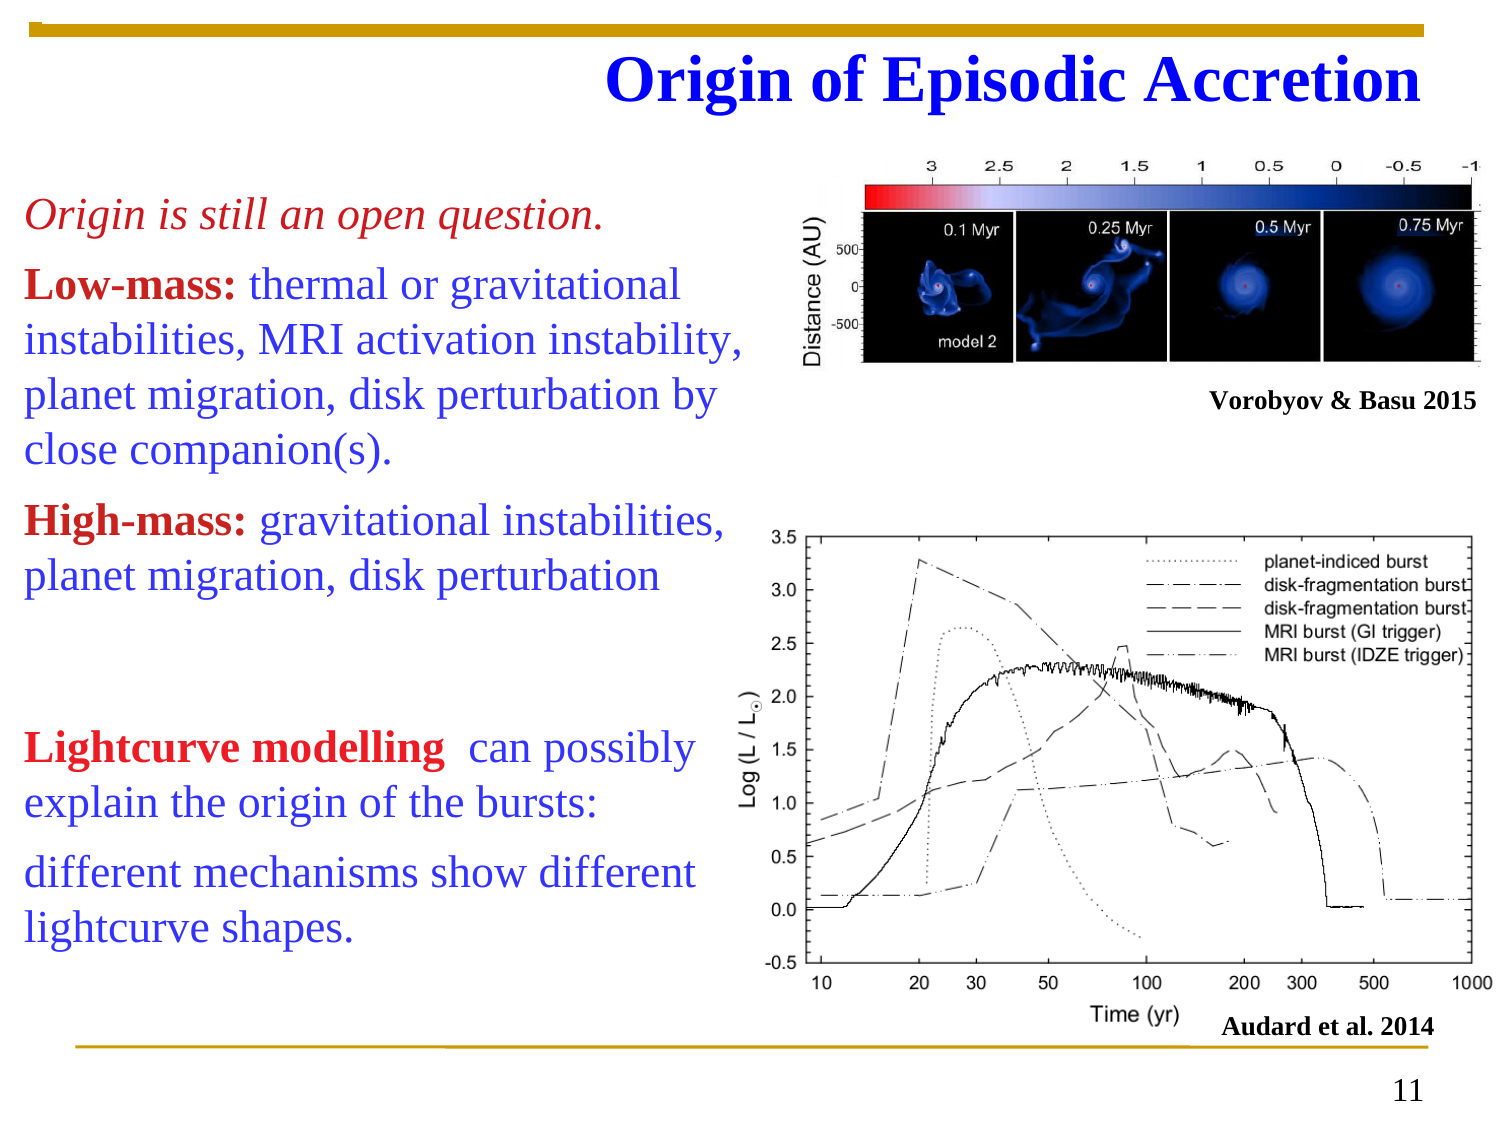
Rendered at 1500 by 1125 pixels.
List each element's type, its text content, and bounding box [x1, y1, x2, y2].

text_box Origin of Episodic Accretion [24, 27, 1455, 203]
text_box <number> [1092, 1055, 1441, 1116]
text_box University of Hertfordshire [512, 1042, 989, 1121]
text_box Audard et al. 2014 [1206, 1001, 1462, 1044]
picture [726, 517, 1500, 1032]
picture [799, 157, 1498, 371]
text_box Origin is still an open question. Low-mass: thermal or gravitational instabilities, MRI activation instability, planet migration, disk perturbation by close companion(s). High-mass: gravitational instabilities, planet migration, disk perturbation Lightcurve modelling can possibly explain the origin of the bursts: different mechanisms show different lightcurve shapes. [9, 175, 820, 1040]
text_box Vorobyov & Basu 2015 [1194, 375, 1450, 418]
text_box 21 Apr. 2021 [75, 1042, 425, 1121]
